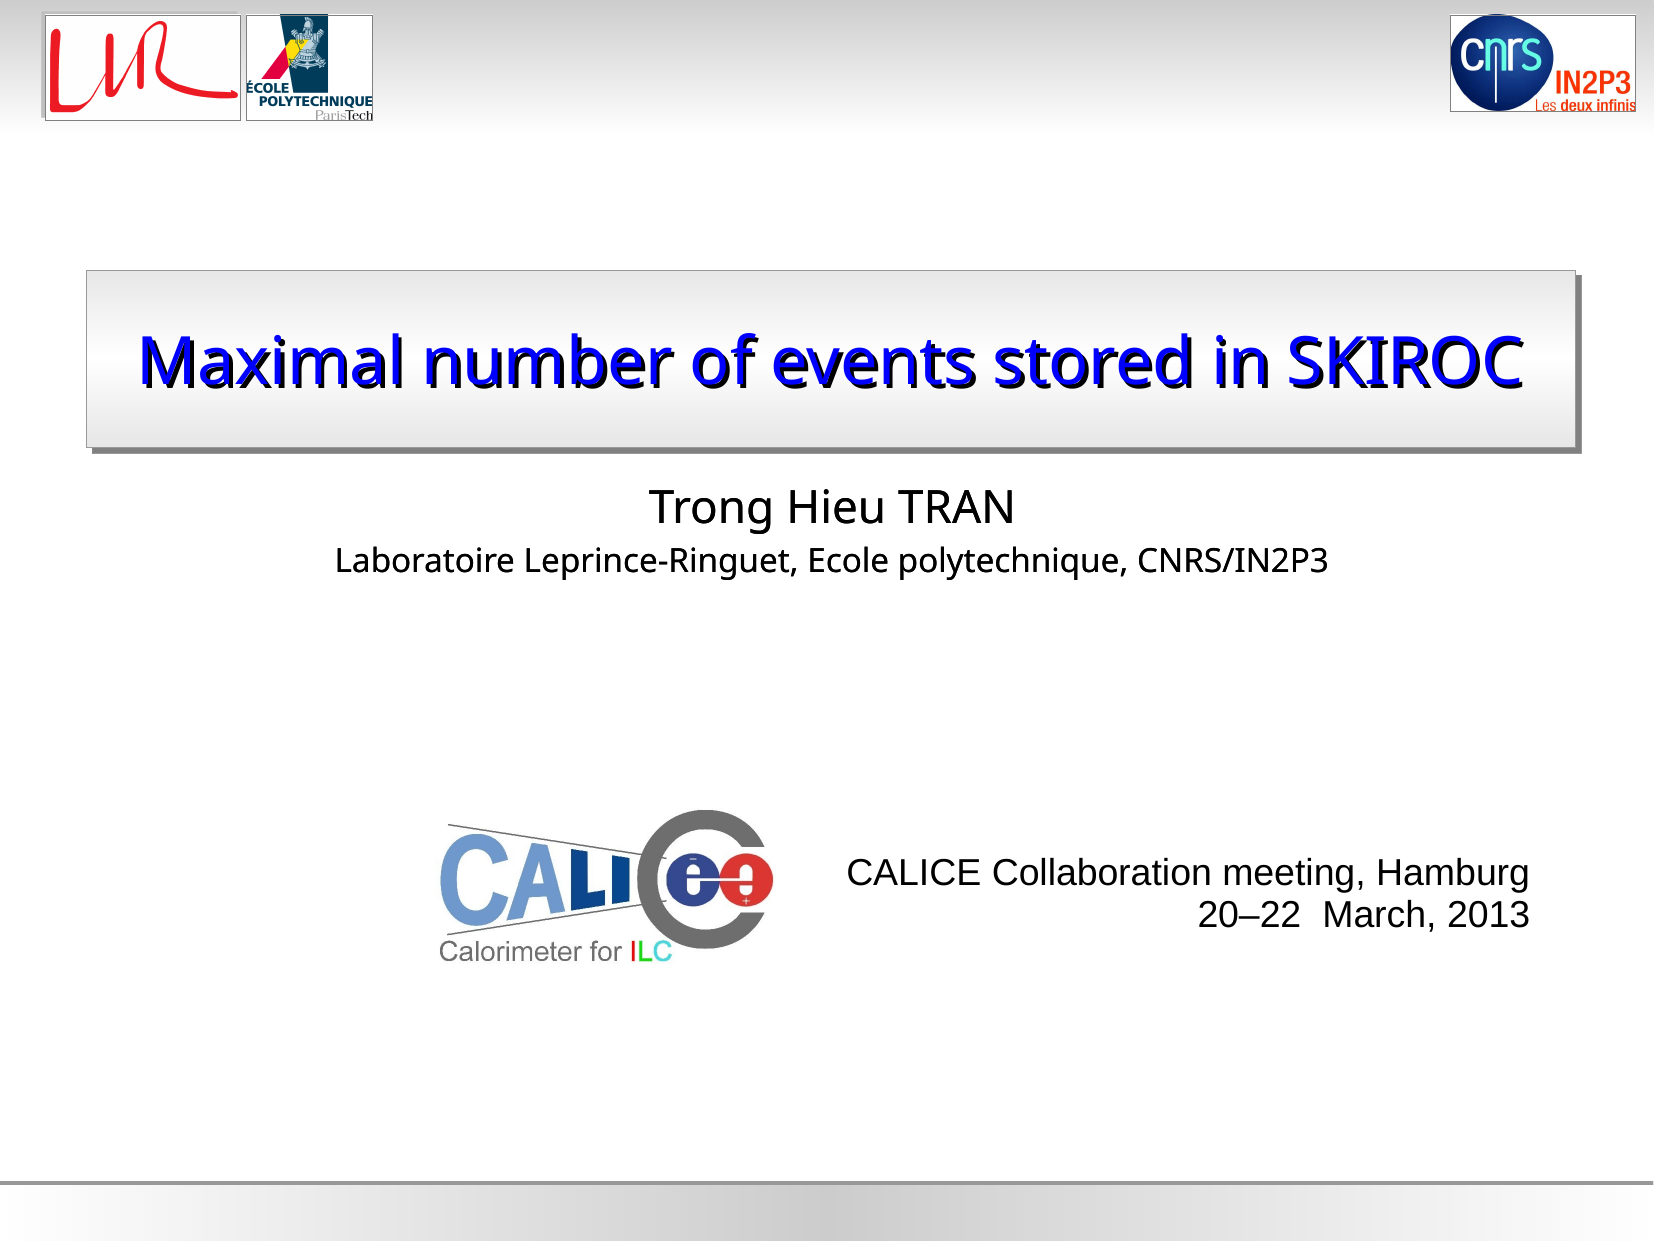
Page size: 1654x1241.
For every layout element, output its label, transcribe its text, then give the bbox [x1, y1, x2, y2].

title Maximal number of events stored in SKIROC [86, 270, 1576, 448]
picture [45, 14, 241, 121]
text_box CALICE Collaboration meeting, Hamburg 20–22 March, 2013 [780, 844, 1546, 943]
picture [1450, 14, 1636, 112]
picture [435, 803, 776, 965]
text_box Trong Hieu TRAN Laboratoire Leprince-Ringuet, Ecole polytechnique, CNRS/IN2P3 [105, 472, 1561, 642]
picture [246, 14, 373, 121]
